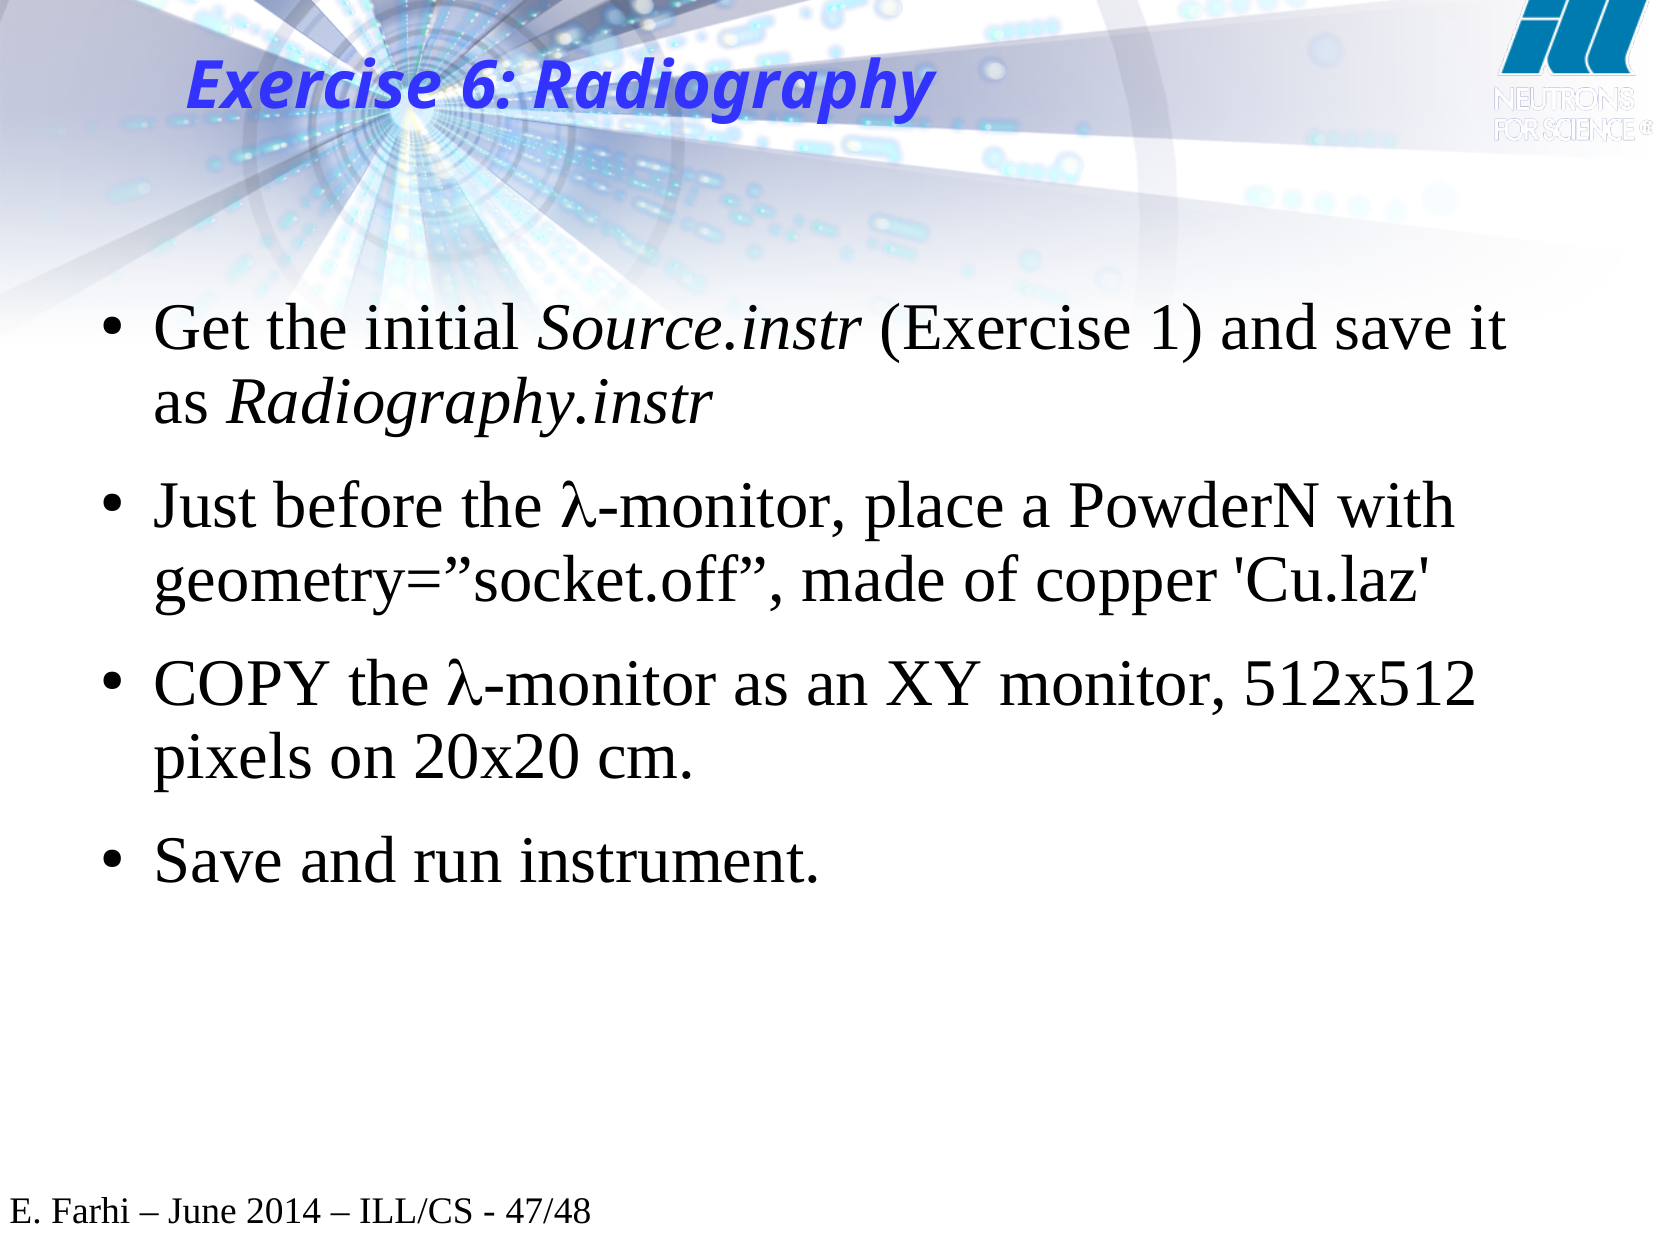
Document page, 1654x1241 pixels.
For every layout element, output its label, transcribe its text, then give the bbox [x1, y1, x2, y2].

picture [0, 0, 1654, 355]
list Get the initial Source.instr (Exercise 1) and save it as Radiography.instr Just before the l-monitor, place a PowderN with geometry=”socket.off”, made of copper 'Cu.laz' COPY the l-monitor as an XY monitor, 512x512 pixels on 20x20 cm. Save and run instrument. [82, 290, 1538, 1010]
text_box Exercise 6: Radiography [185, 37, 820, 124]
